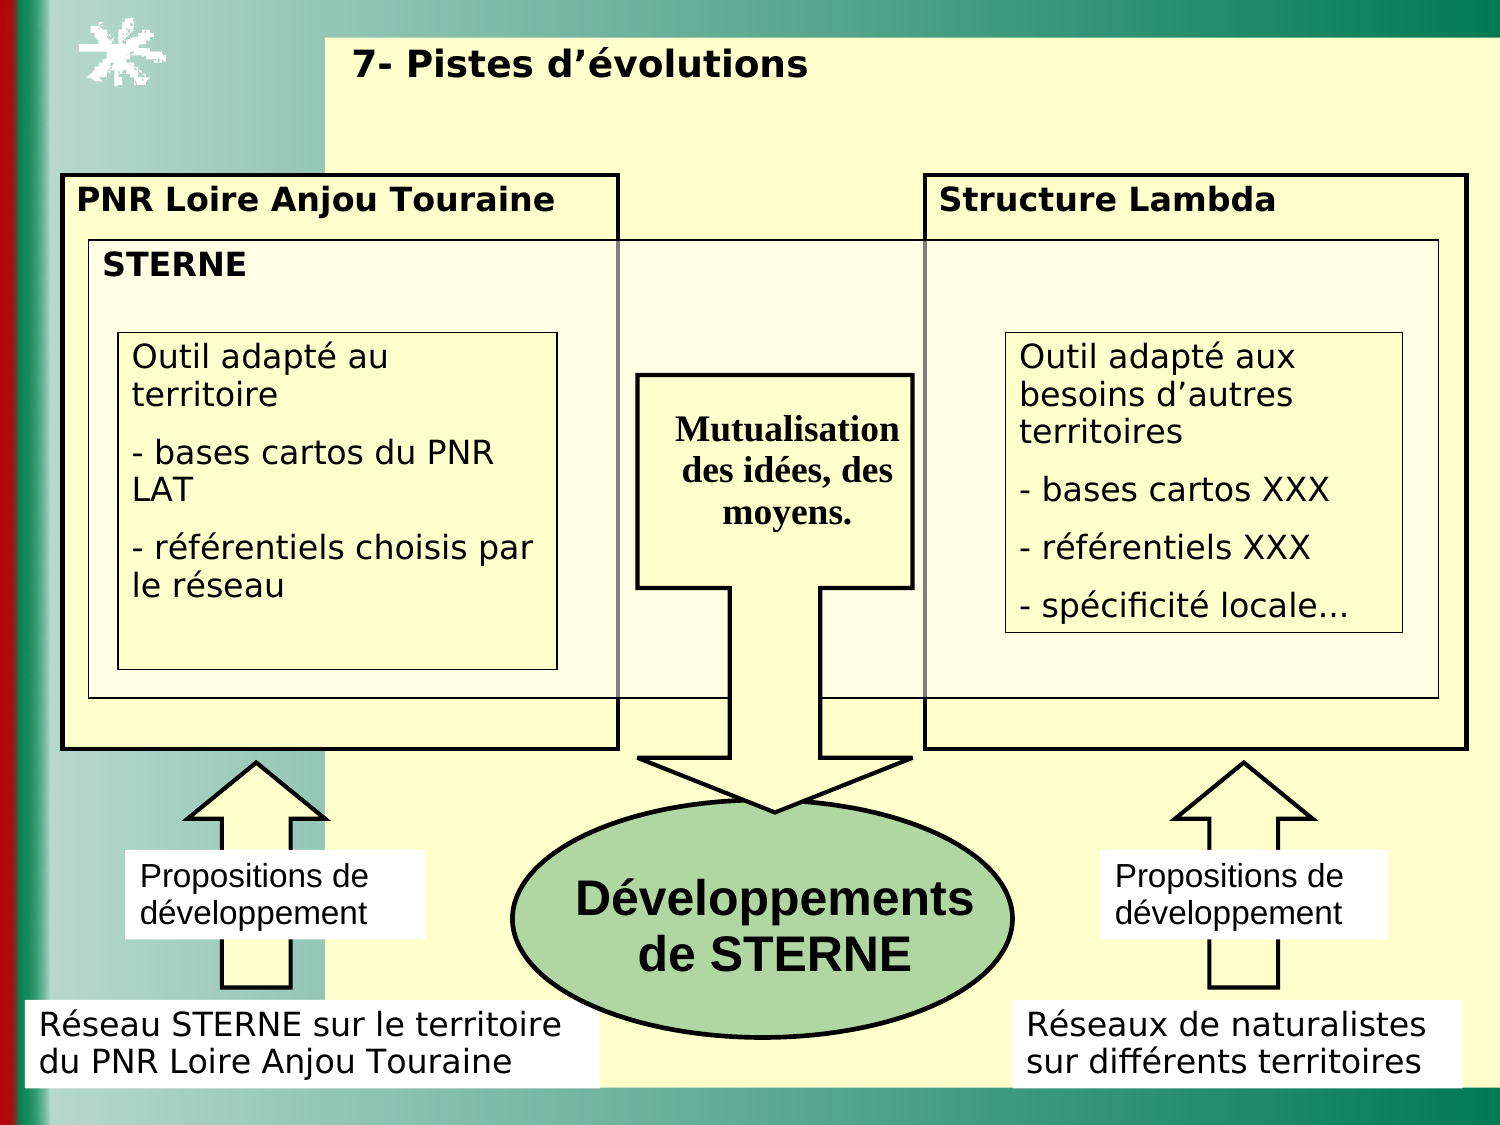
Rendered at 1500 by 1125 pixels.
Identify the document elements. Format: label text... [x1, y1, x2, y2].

text_box [1209, 940, 1279, 988]
text_box Propositions de développement [125, 849, 426, 940]
text_box Mutualisation des idées, des moyens. [650, 399, 926, 540]
text_box Structure Lambda [924, 174, 1467, 749]
text_box 7- Pistes d’évolutions [324, 37, 1500, 94]
text_box Réseaux de naturalistes sur différents territoires [1012, 999, 1463, 1089]
text_box [562, 990, 963, 1038]
text_box [542, 375, 983, 862]
text_box Outil adapté aux besoins d’autres territoires - bases cartos XXX - référentiels XXX - spécificité locale... [1005, 332, 1403, 633]
text_box Développements de STERNE [524, 862, 1026, 990]
text_box [221, 940, 291, 988]
text_box [512, 883, 524, 955]
text_box PNR Loire Anjou Touraine [62, 174, 619, 749]
text_box [187, 762, 326, 849]
text_box Outil adapté au territoire - bases cartos du PNR LAT - référentiels choisis par le réseau [118, 332, 557, 670]
text_box STERNE [88, 239, 1439, 698]
text_box Réseau STERNE sur le territoire du PNR Loire Anjou Touraine [24, 999, 601, 1089]
text_box [1175, 762, 1313, 849]
text_box Propositions de développement [1100, 849, 1388, 940]
